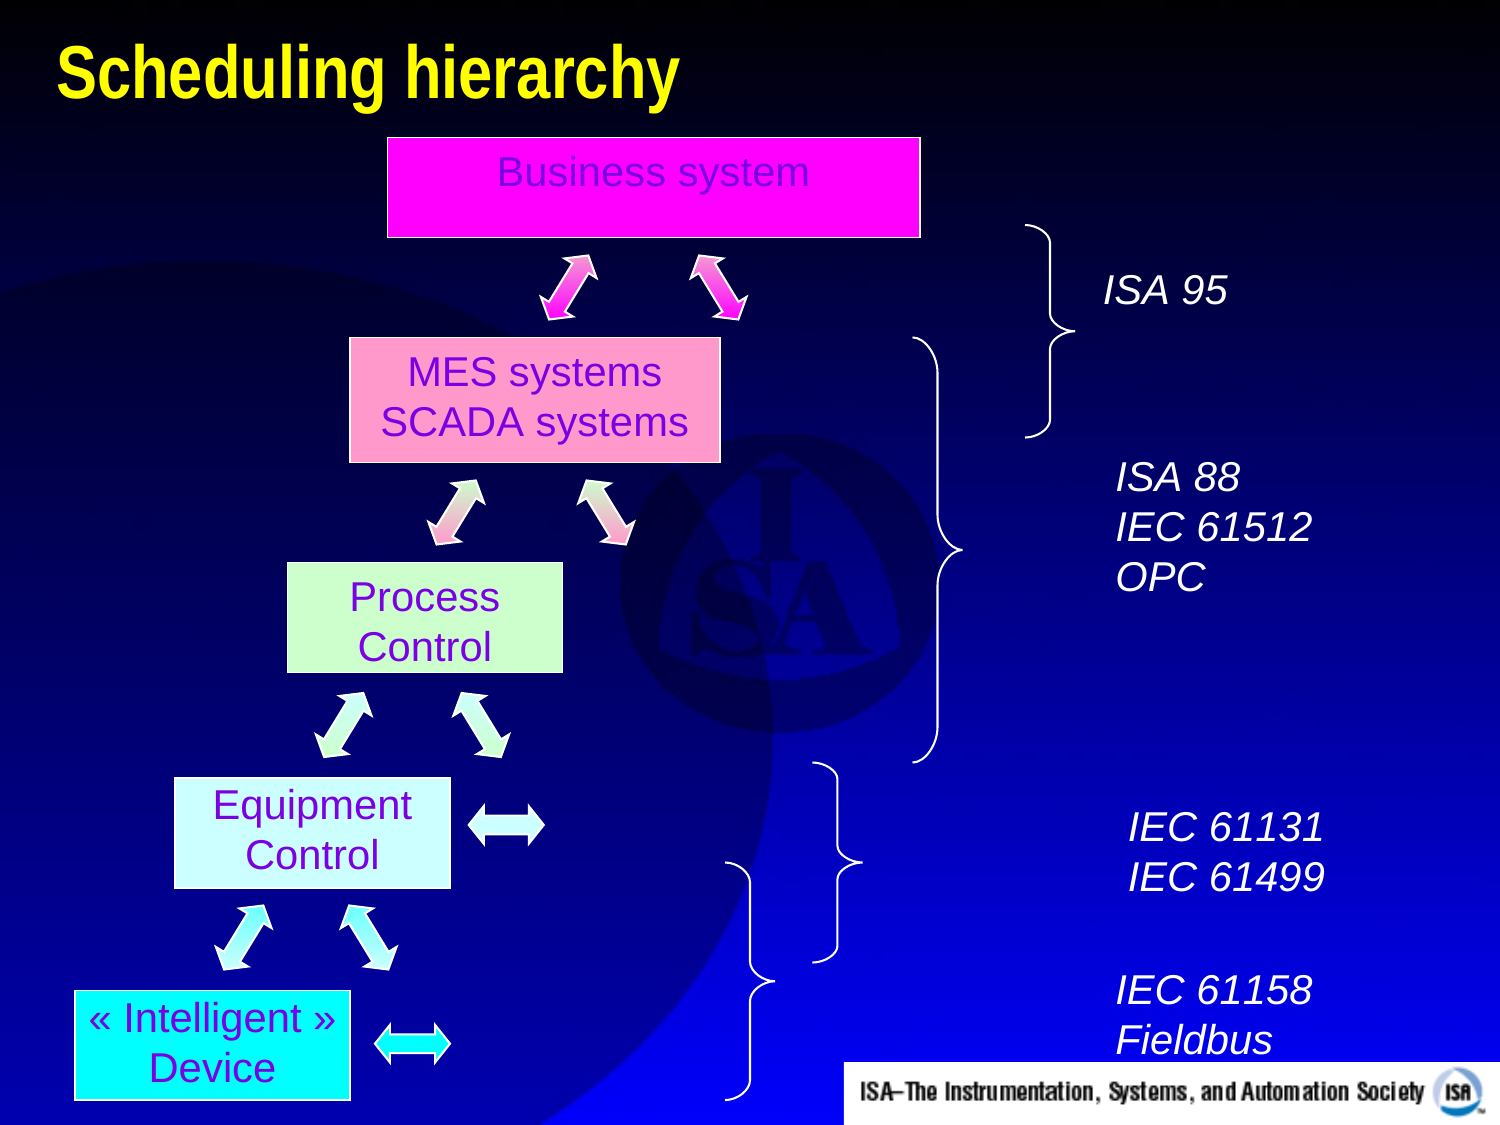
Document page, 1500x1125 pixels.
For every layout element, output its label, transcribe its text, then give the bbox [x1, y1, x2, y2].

text_box MES systems SCADA systems [349, 337, 720, 463]
picture [0, 0, 1500, 1125]
text_box [428, 480, 485, 545]
text_box [578, 480, 635, 545]
text_box Equipment Control [174, 777, 451, 888]
text_box Business system [387, 137, 920, 238]
text_box IEC 61131 IEC 61499 [1124, 800, 1401, 863]
text_box [215, 905, 272, 970]
text_box [374, 1024, 451, 1063]
text_box [340, 905, 397, 970]
text_box IEC 61158 Fieldbus [1112, 962, 1363, 1026]
text_box Process Control [287, 562, 563, 673]
text_box [315, 693, 372, 758]
text_box [690, 255, 747, 320]
text_box [453, 693, 510, 758]
text_box ISA 88 IEC 61512 OPC [1112, 449, 1363, 550]
text_box [540, 255, 597, 320]
text_box ISA 95 [1100, 262, 1301, 326]
text_box [468, 806, 544, 844]
text_box « Intelligent » Device [74, 990, 351, 1101]
title Scheduling hierarchy [41, 12, 1463, 126]
